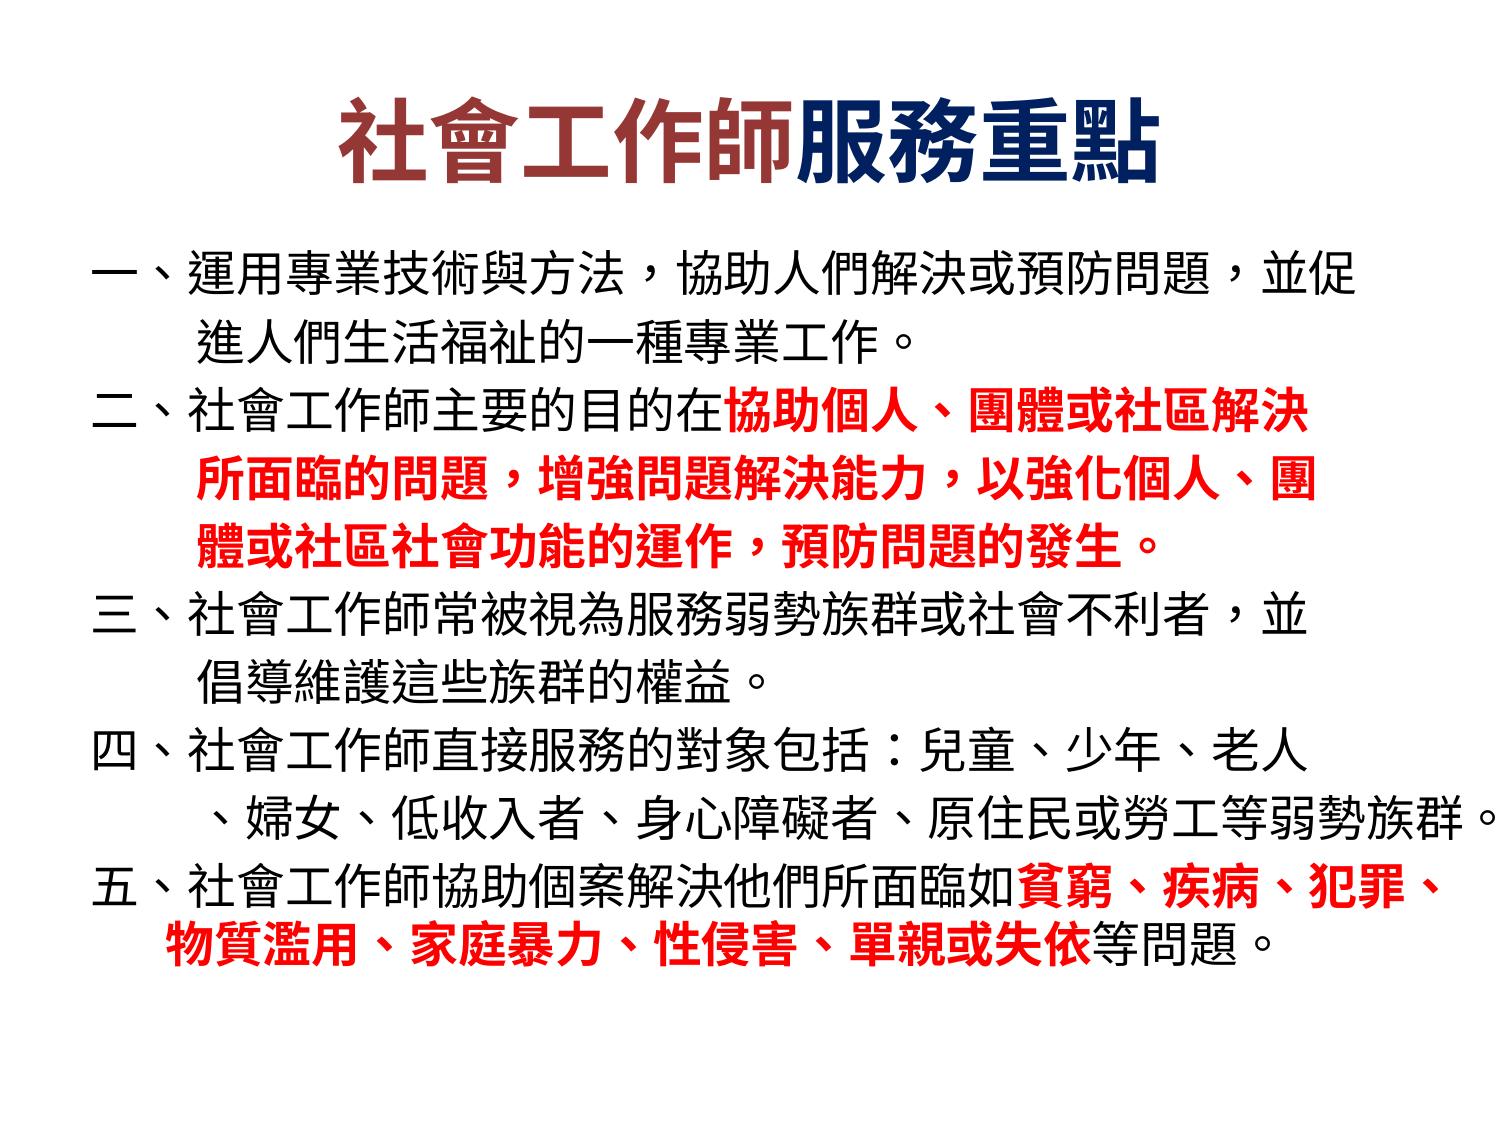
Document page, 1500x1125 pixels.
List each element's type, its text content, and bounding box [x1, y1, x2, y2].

title 社會工作師服務重點 [75, 45, 1425, 233]
list 一、運用專業技術與方法，協助人們解決或預防問題，並促 進人們生活福祉的一種專業工作。 二、社會工作師主要的目的在協助個人、團體或社區解決 所面臨的問題，增強問題解決能力，以強化個人、團 體或社區社會功能的運作，預防問題的發生。 三、社會工作師常被視為服務弱勢族群或社會不利者，並 倡導維護這些族群的權益。 四、社會工作師直接服務的對象包括：兒童、少年、老人 、婦女、低收入者、身心障礙者、原住民或勞工等弱勢族群。 五、社會工作師協助個案解決他們所面臨如貧窮、疾病、犯罪、物質濫用、家庭暴力、性侵害、單親或失依等問題。 [75, 235, 1500, 997]
